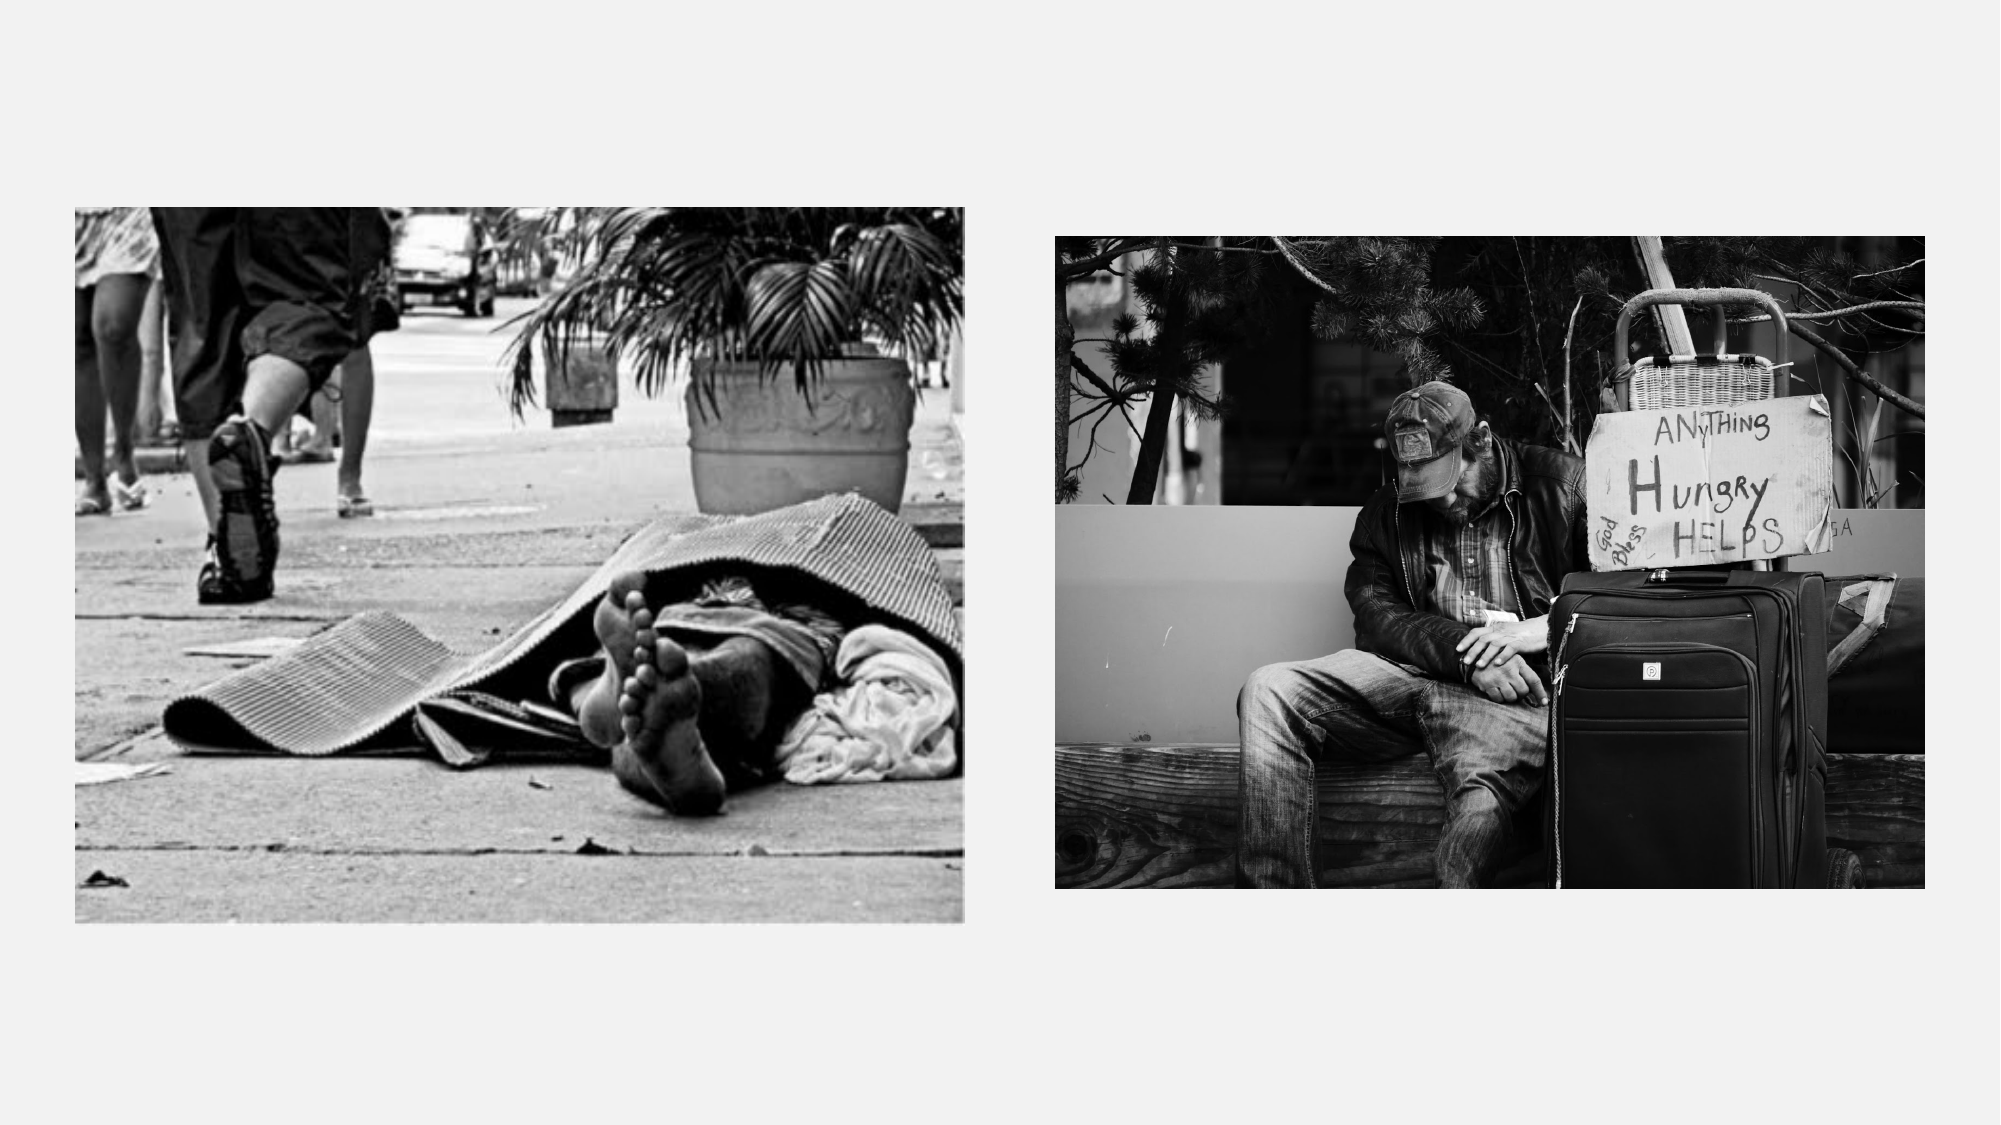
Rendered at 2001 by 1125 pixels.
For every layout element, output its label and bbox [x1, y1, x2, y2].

picture [1055, 236, 1925, 889]
picture [75, 207, 965, 926]
